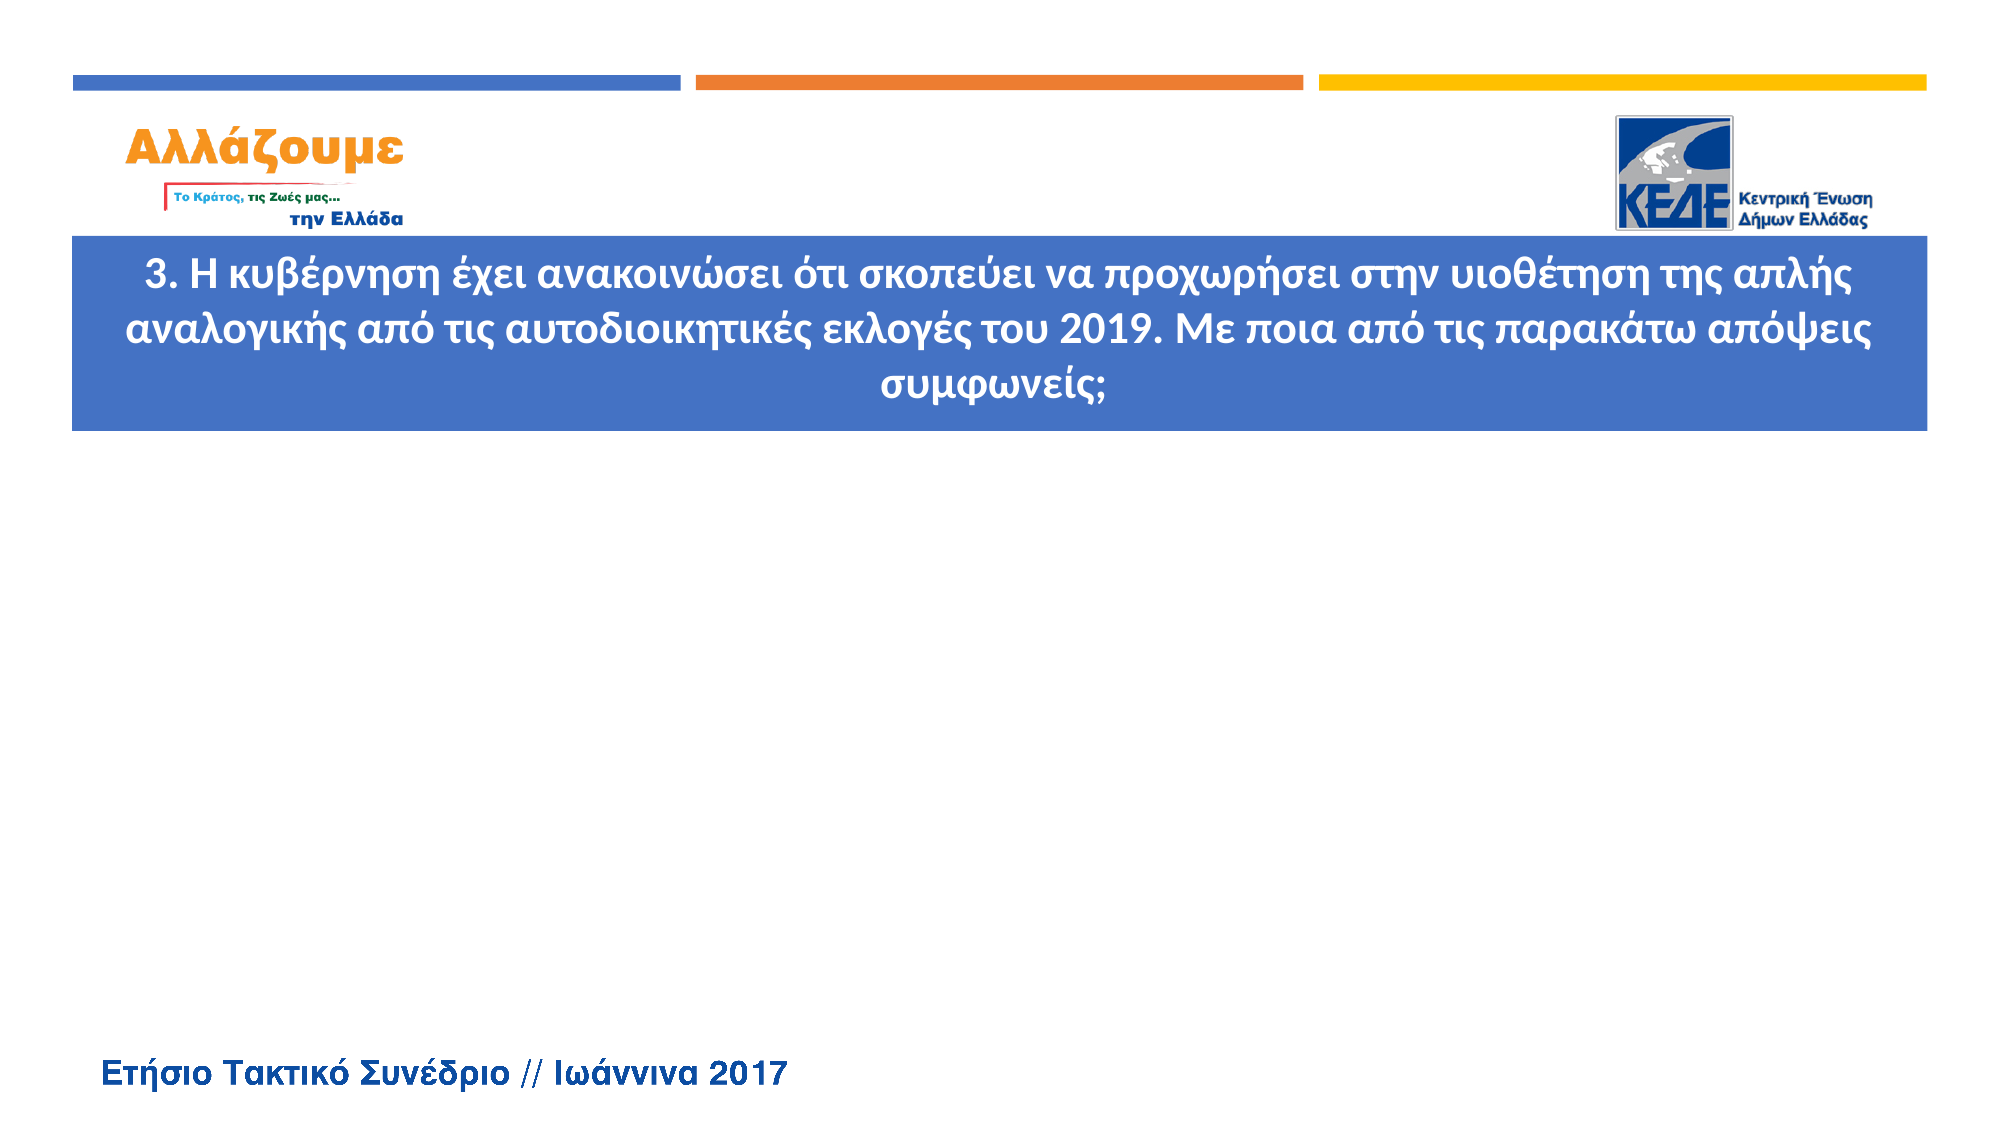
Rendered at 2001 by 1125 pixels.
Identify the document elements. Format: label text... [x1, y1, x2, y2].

picture [1611, 108, 1879, 235]
title 3. Η κυβέρνηση έχει ανακοινώσει ότι σκοπεύει να προχωρήσει στην υιοθέτηση της απλής αναλογικής από τις αυτοδιοικητικές εκλογές του 2019. Με ποια από τις παρακάτω απόψεις συμφωνείς; [81, 235, 1917, 425]
picture [95, 114, 435, 235]
picture [50, 1003, 841, 1122]
